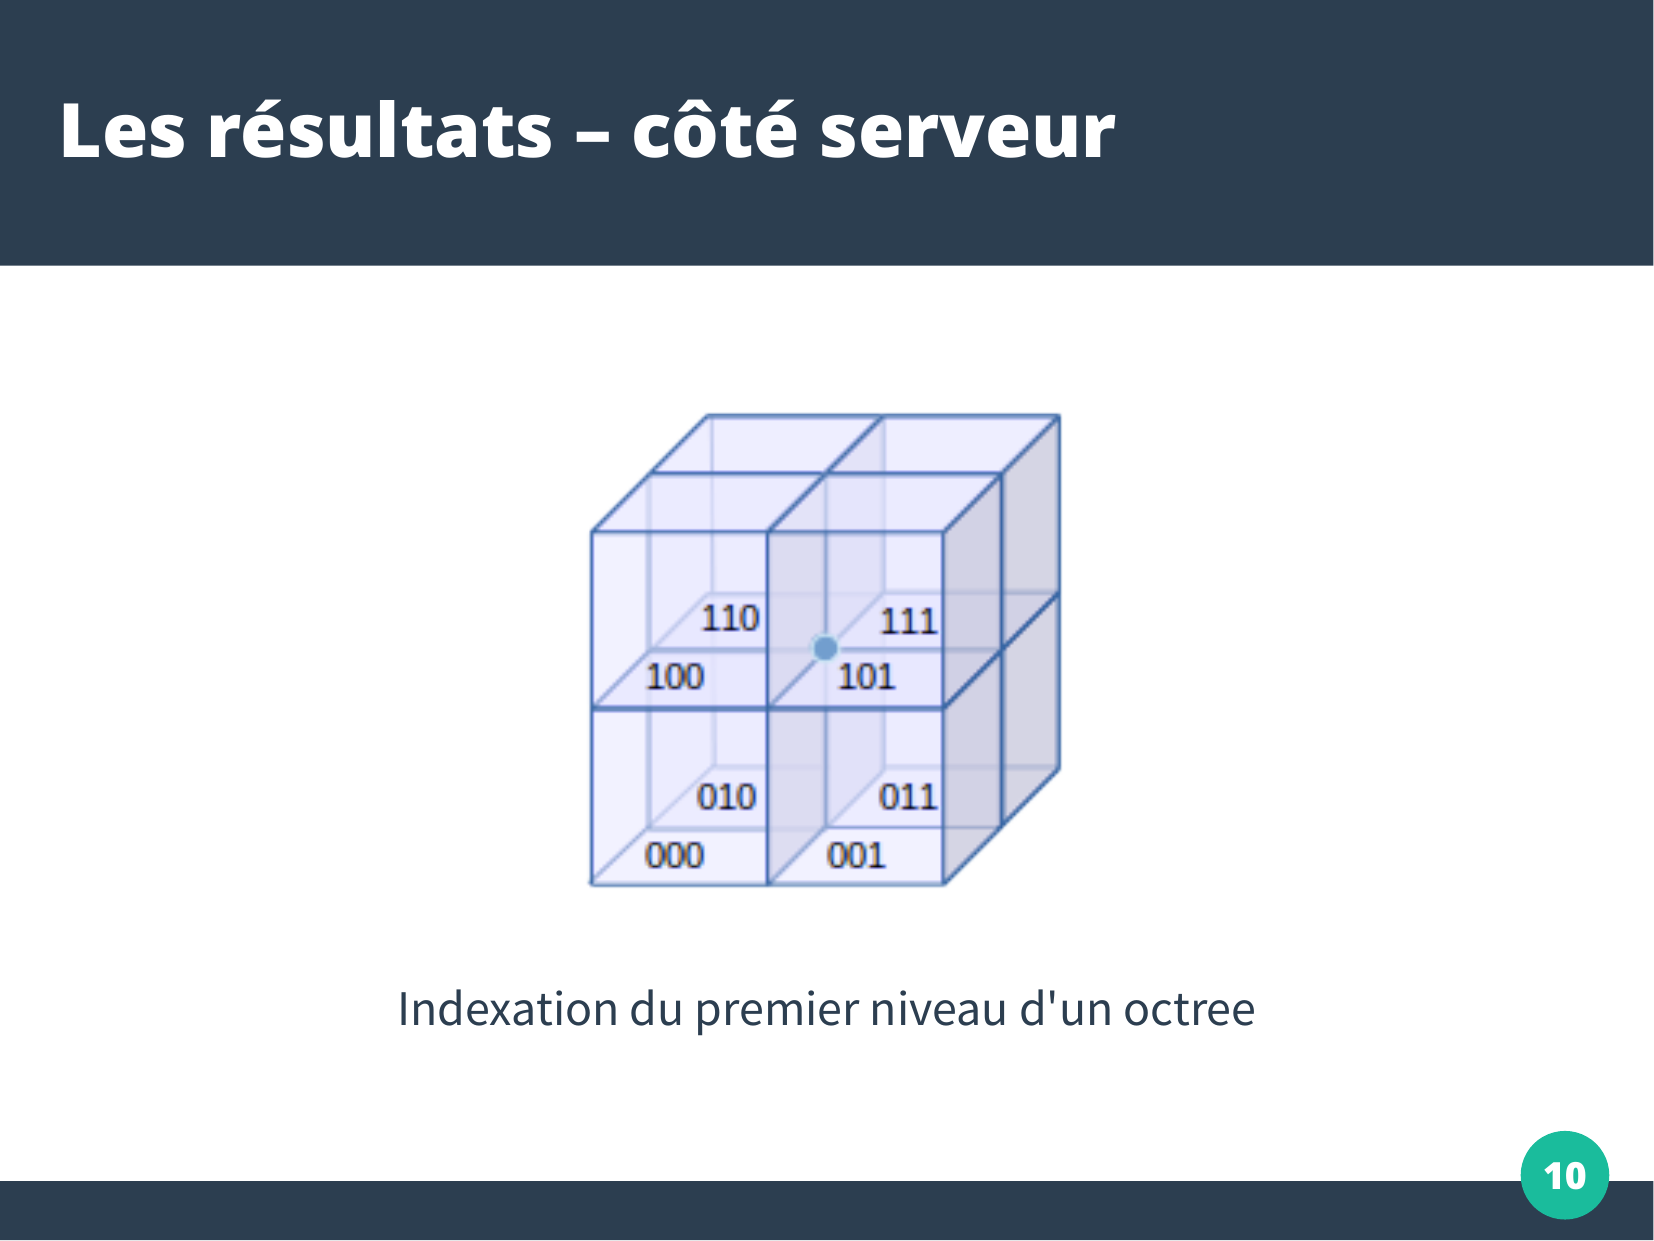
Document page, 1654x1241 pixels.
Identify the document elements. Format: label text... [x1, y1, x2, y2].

picture [575, 401, 1079, 906]
text_box Indexation du premier niveau d'un octree [171, 968, 1483, 1047]
title Les résultats – côté serveur [59, 49, 1595, 207]
